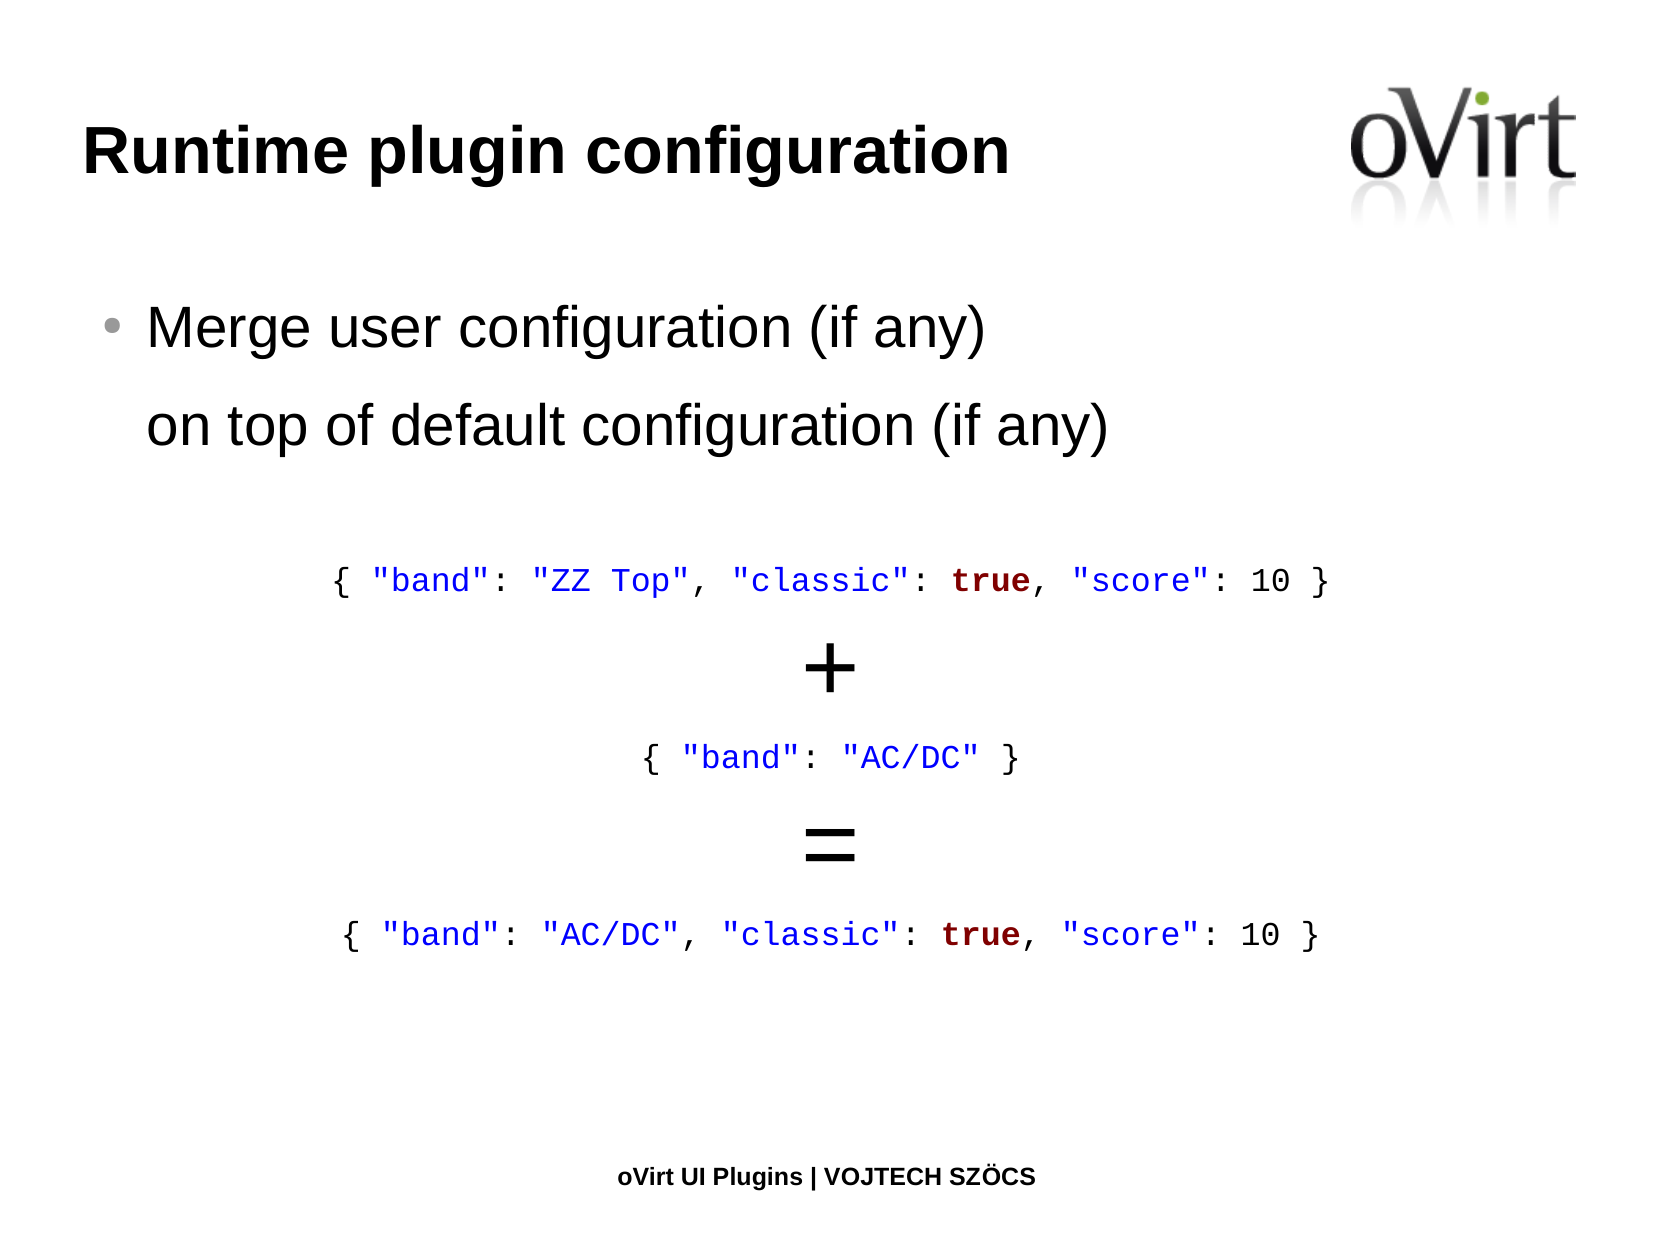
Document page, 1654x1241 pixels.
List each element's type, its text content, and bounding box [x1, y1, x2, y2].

picture [1351, 79, 1576, 228]
list { "band": "AC/DC" } [640, 740, 1022, 779]
list Merge user configuration (if any) on top of default configuration (if any) [86, 262, 1576, 1051]
list { "band": "ZZ Top", "classic": true, "score": 10 } [330, 563, 1331, 602]
title Runtime plugin configuration [82, 37, 1303, 226]
list { "band": "AC/DC", "classic": true, "score": 10 } [340, 918, 1322, 956]
text_box = [786, 781, 876, 908]
text_box + [786, 603, 876, 731]
